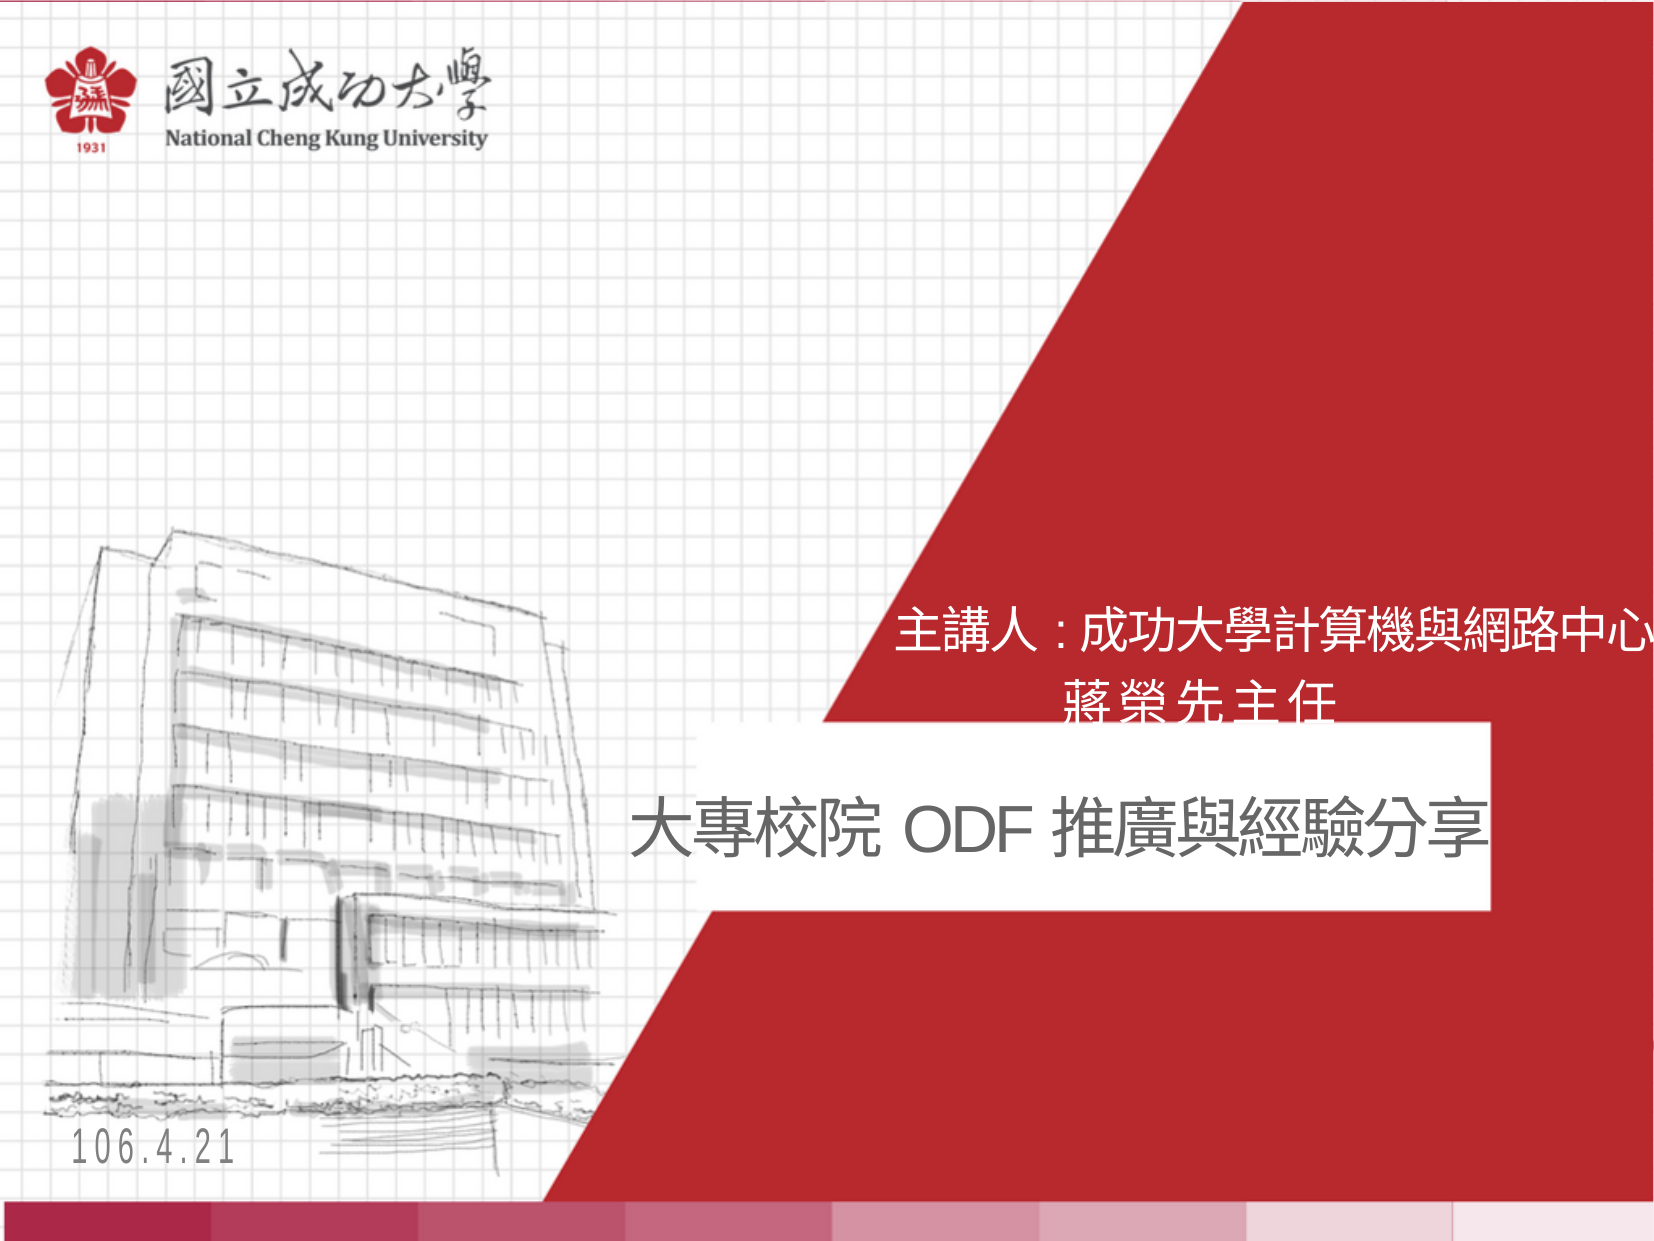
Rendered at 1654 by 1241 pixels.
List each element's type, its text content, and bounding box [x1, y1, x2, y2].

picture [0, 0, 1654, 1241]
text_box 主講人:成功大學計算機與網路中心 蔣榮先主任 [879, 583, 1654, 725]
text_box 106.4.21 [56, 1110, 249, 1182]
text_box 大專校院ODF推廣與經驗分享 [614, 767, 1560, 914]
